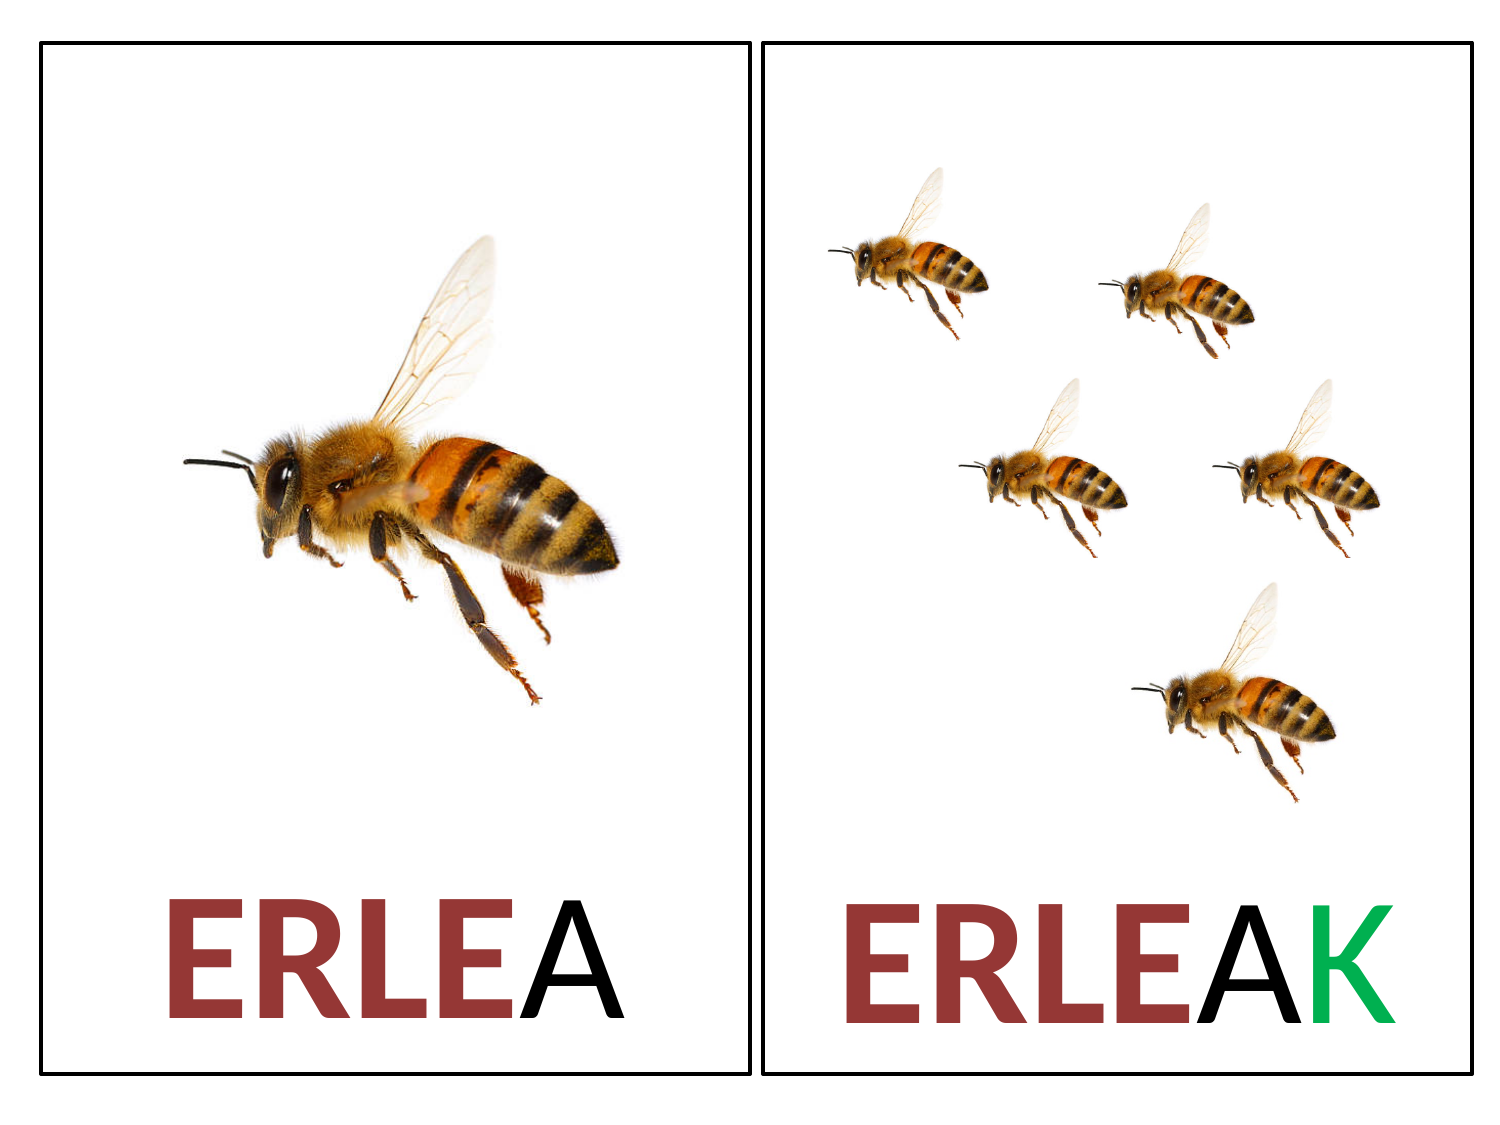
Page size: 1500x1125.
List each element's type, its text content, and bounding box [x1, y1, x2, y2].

text_box ERLEA [145, 828, 641, 1064]
picture [797, 148, 1421, 825]
text_box ERLEAK [822, 832, 1413, 1068]
picture [100, 184, 727, 753]
